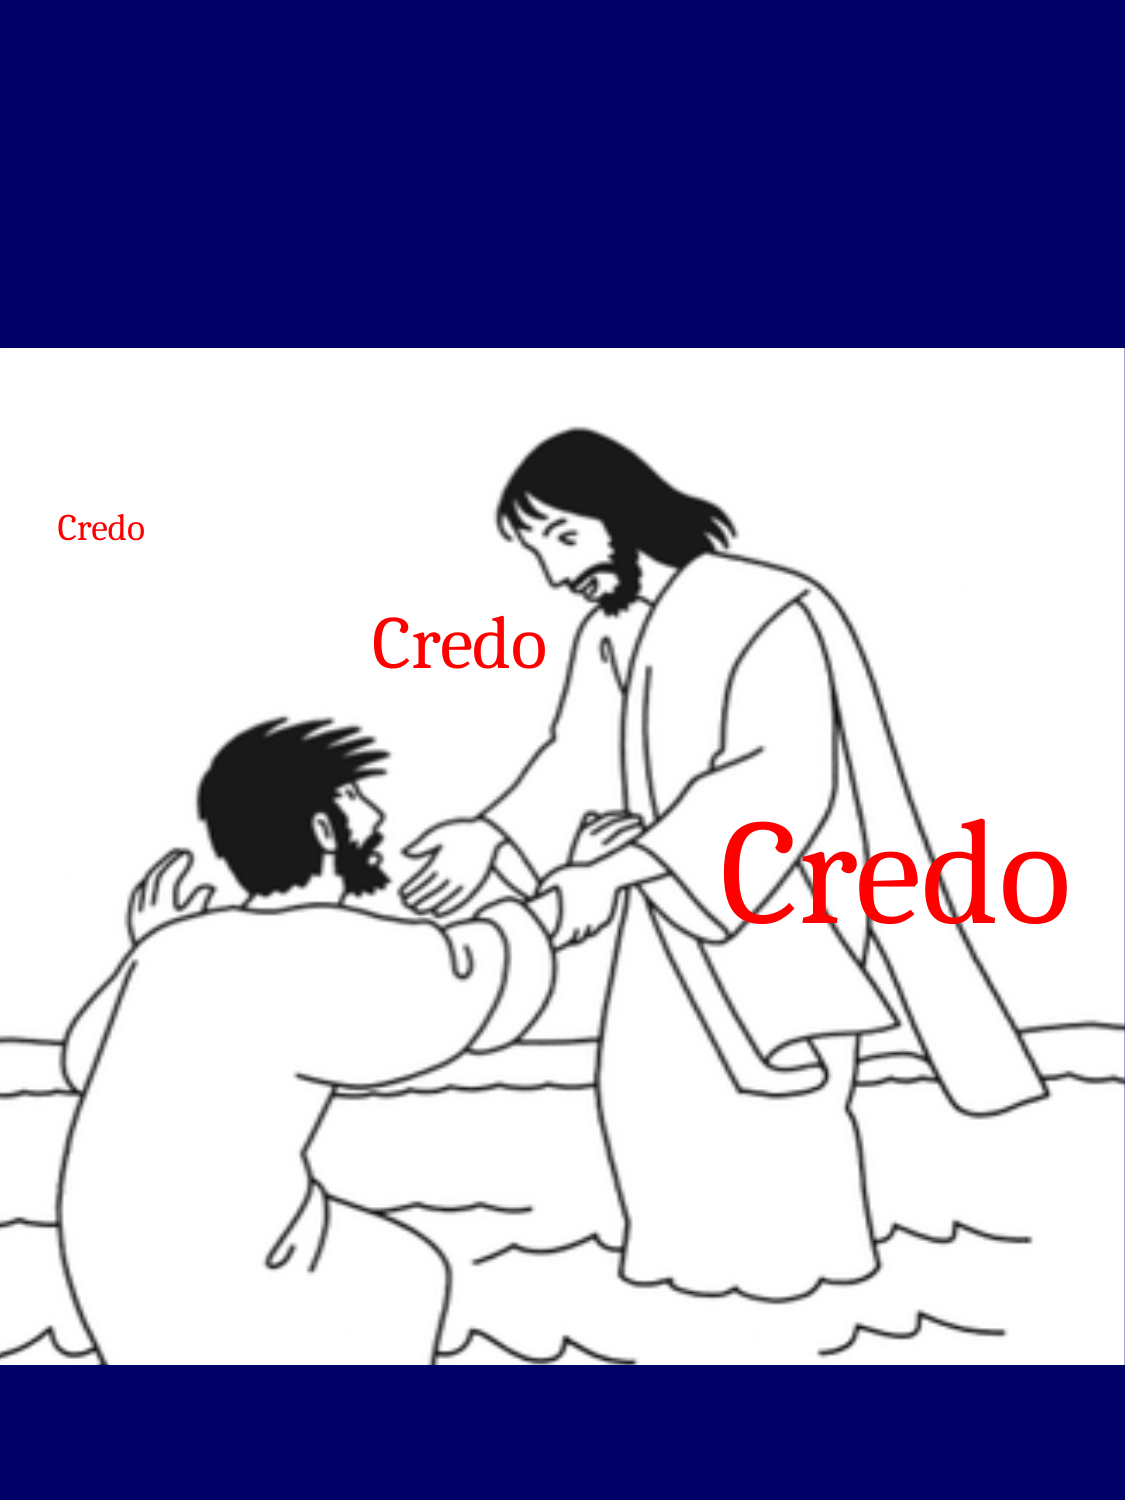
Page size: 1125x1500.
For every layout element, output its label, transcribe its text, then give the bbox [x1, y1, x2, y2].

picture [0, 348, 1125, 1365]
text_box Credo Credo Credo [42, 495, 1125, 946]
